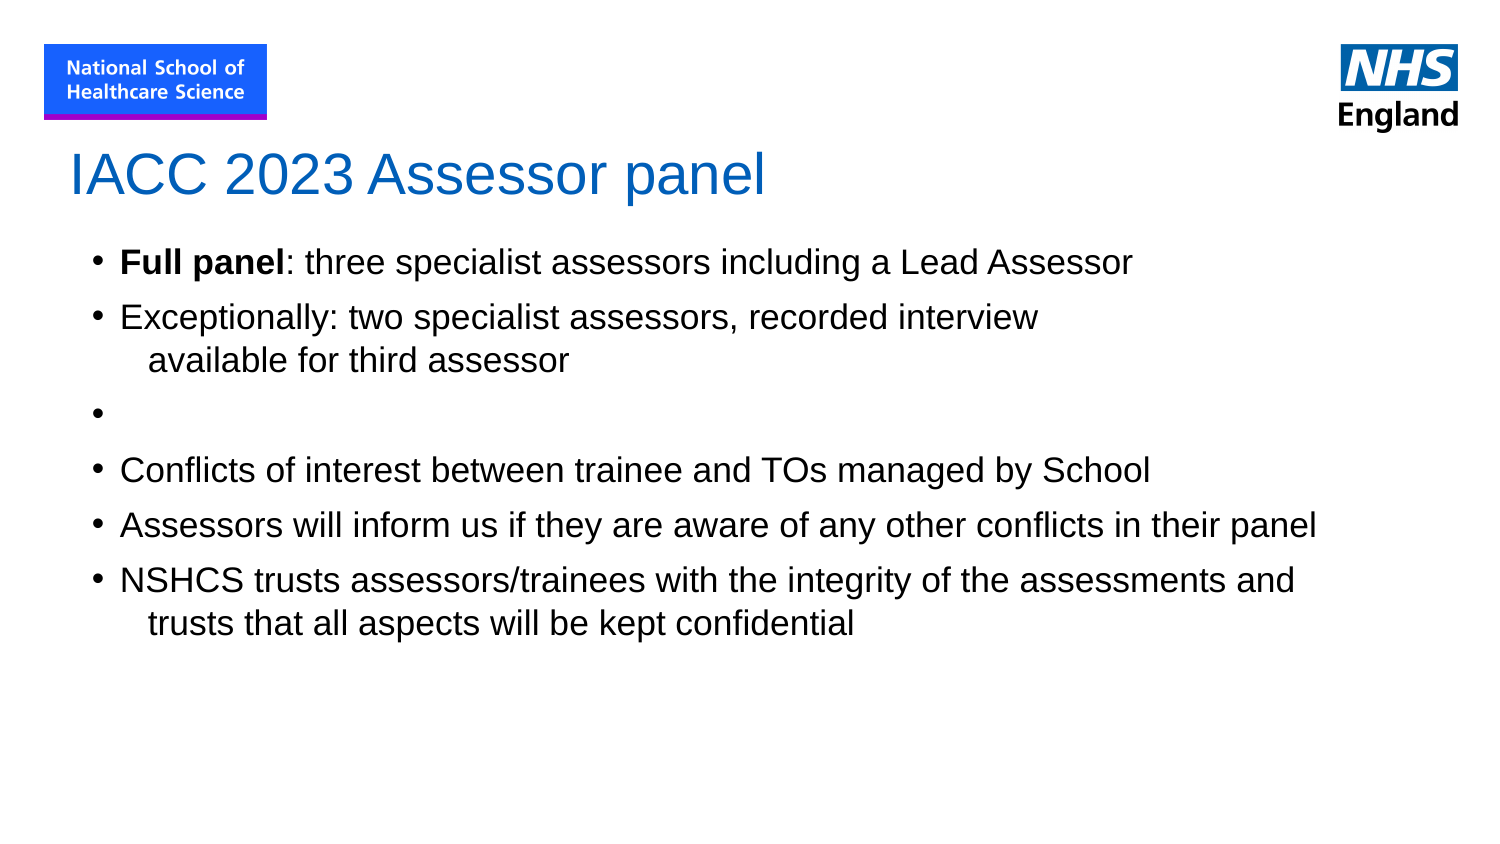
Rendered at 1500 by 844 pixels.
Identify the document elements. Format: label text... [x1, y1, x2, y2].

title IACC 2023 Assessor panel [54, 136, 1349, 218]
list Full panel: three specialist assessors including a Lead Assessor Exceptionally: two specialist assessors, recorded interview available for third assessor Conflicts of interest between trainee and TOs managed by School Assessors will inform us if they are aware of any other conflicts in their panel NSHCS trusts assessors/trainees with the integrity of the assessments and trusts that all aspects will be kept confidential [76, 231, 1371, 767]
